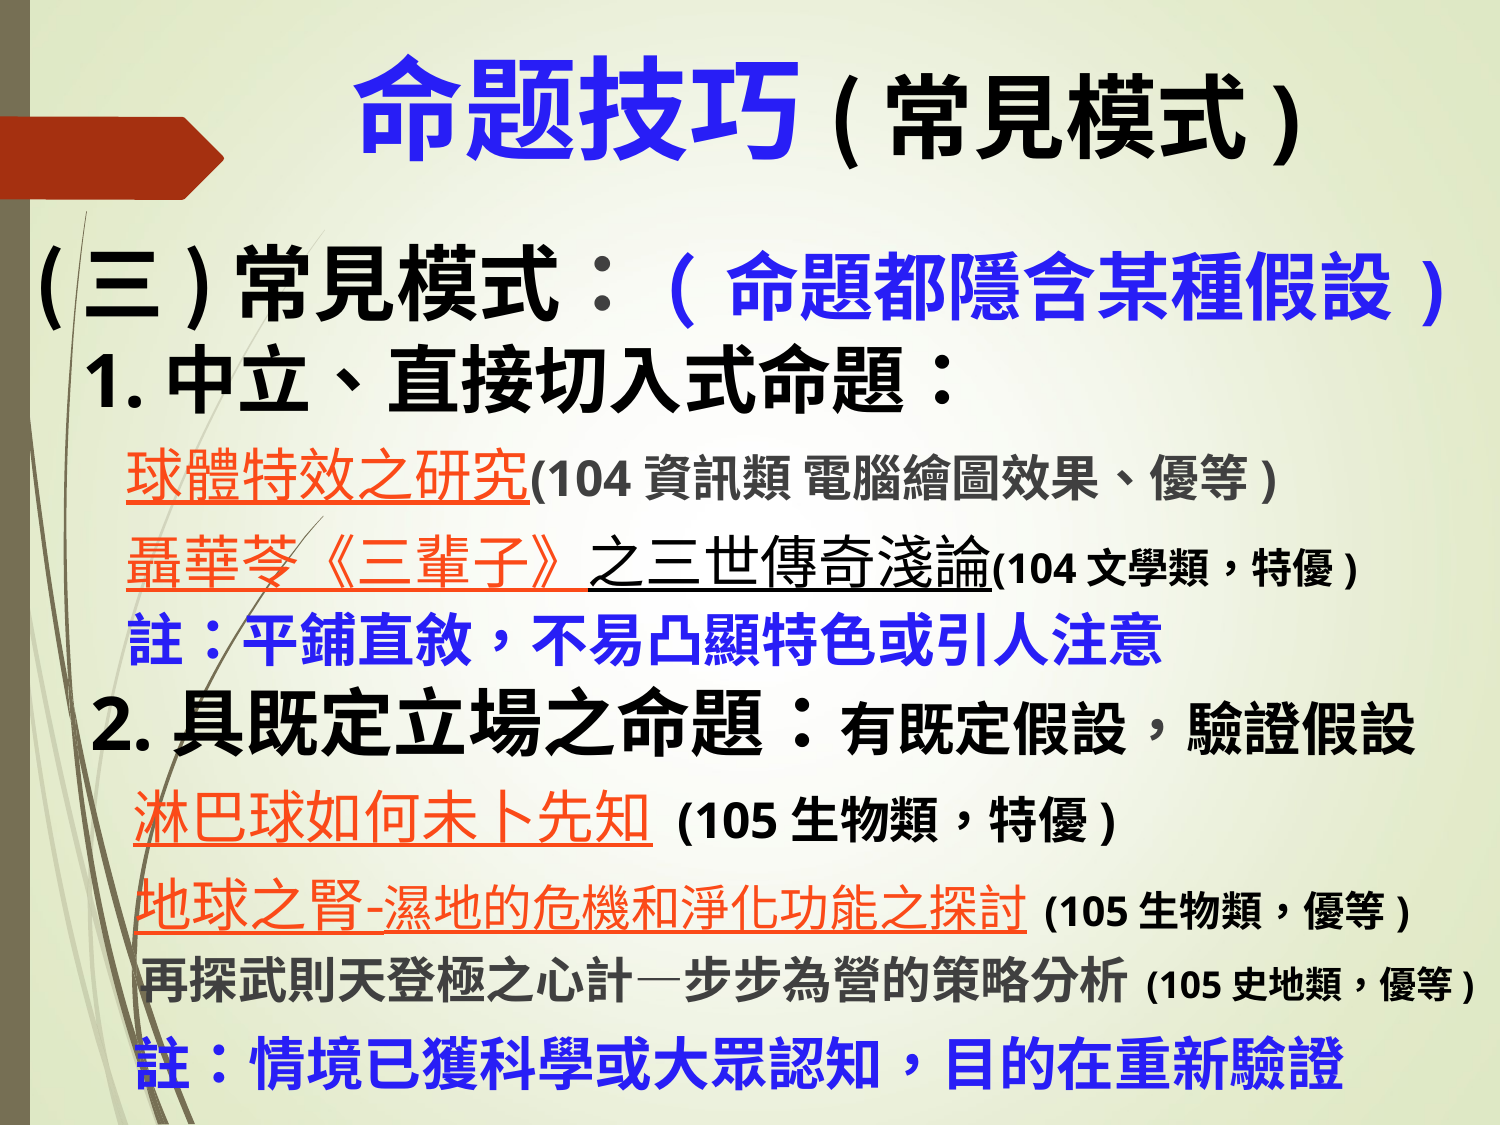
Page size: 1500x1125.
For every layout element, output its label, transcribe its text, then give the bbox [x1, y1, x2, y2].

title 命题技巧(常見模式) [230, 31, 1424, 209]
list (三)常見模式：(命題都隱含某種假設) 1.中立、直接切入式命題： 球體特效之研究(104資訊類 電腦繪圖效果、優等) 聶華苓《三輩子》之三世傳奇淺論(104文學類，特優) 註：平鋪直敘，不易凸顯特色或引人注意 2.具既定立場之命題：有既定假設，驗證假設 淋巴球如何未卜先知 (105生物類，特優) 地球之腎-濕地的危機和淨化功能之探討 (105生物類，優等) 再探武則天登極之心計—步步為營的策略分析 (105史地類，優等) 註：情境已獲科學或大眾認知，目的在重新驗證 [0, 243, 1500, 1125]
picture [30, 0, 1500, 243]
